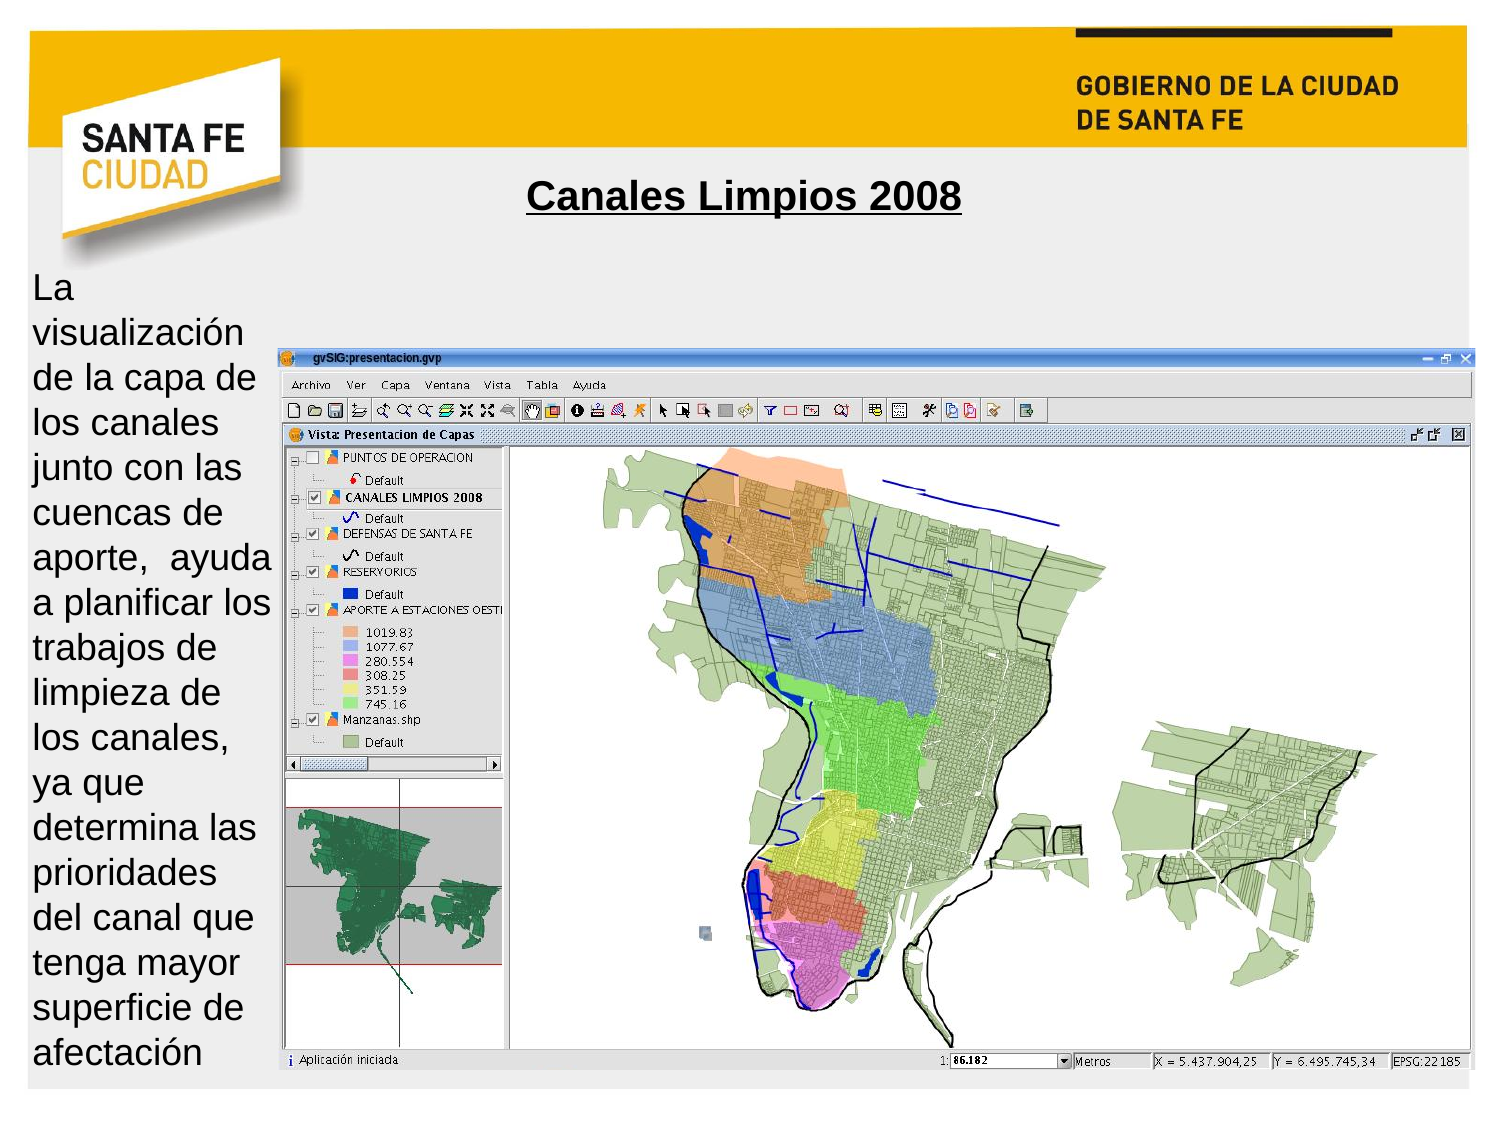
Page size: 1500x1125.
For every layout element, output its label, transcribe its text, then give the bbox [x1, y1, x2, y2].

text_box La visualización de la capa de los canales junto con las cuencas de aporte, ayuda a planificar los trabajos de limpieza de los canales, ya que determina las prioridades del canal que tenga mayor superficie de afectación [17, 255, 290, 1125]
picture [0, 1, 1500, 1124]
text_box Canales Limpios 2008 [17, 160, 1471, 227]
